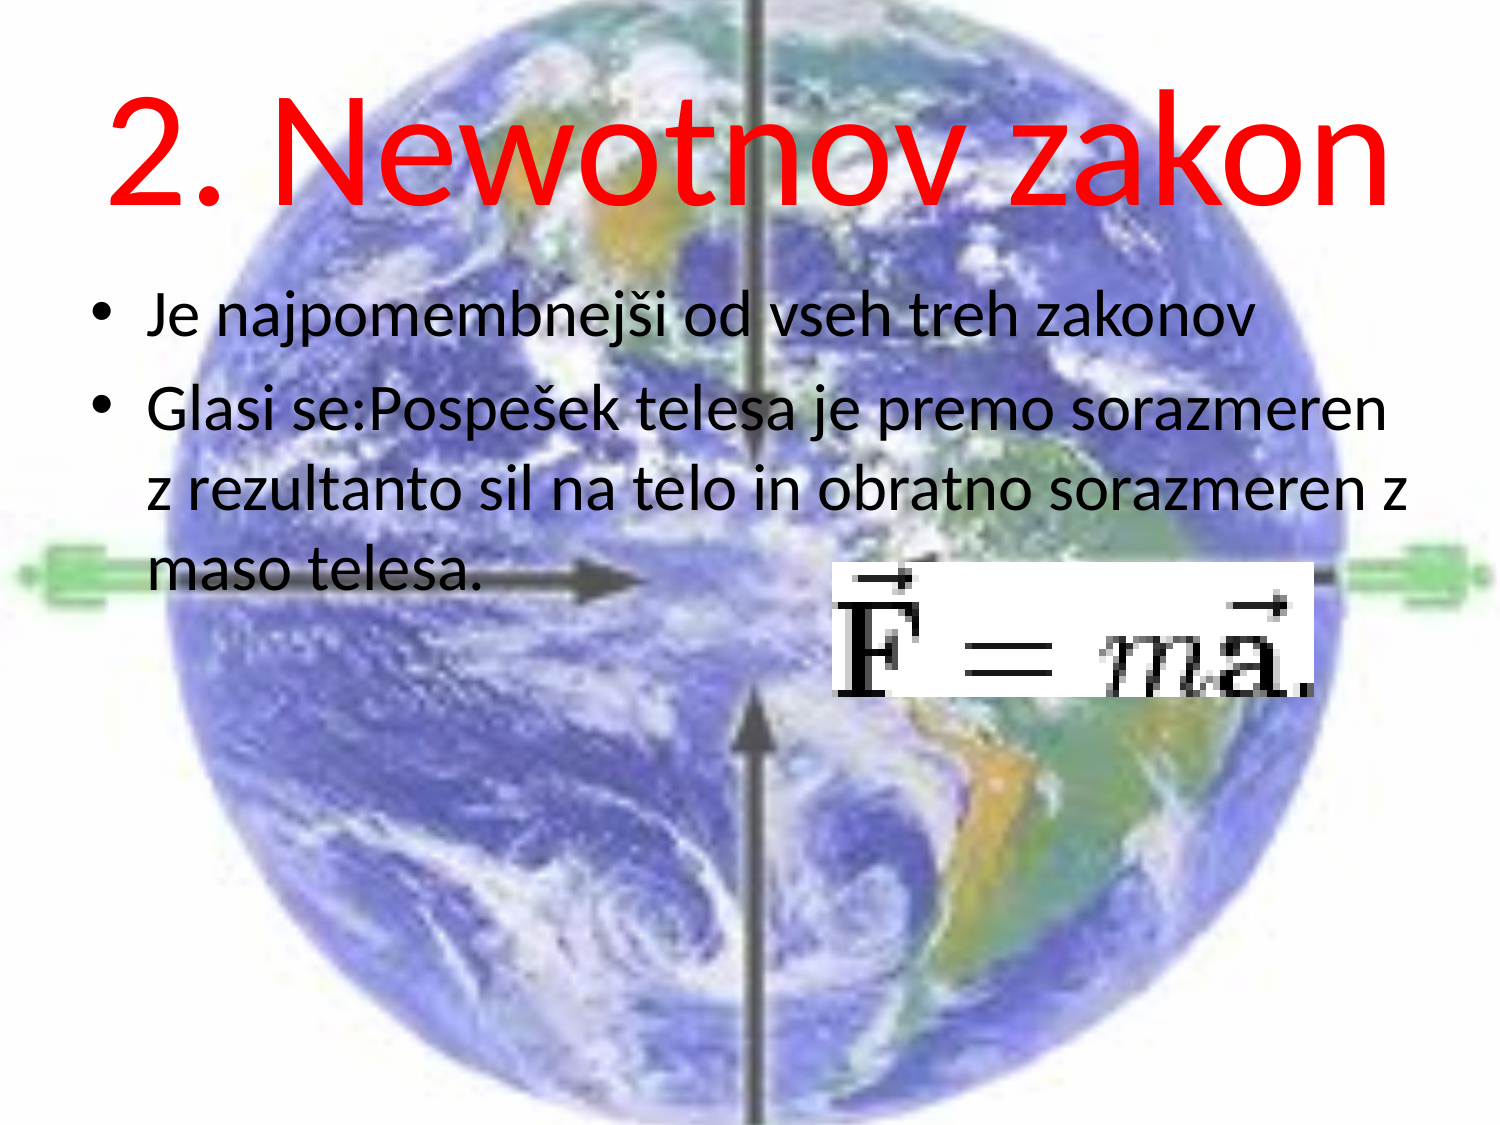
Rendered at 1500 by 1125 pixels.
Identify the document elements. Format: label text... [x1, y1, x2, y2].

title 2. Newotnov zakon [75, 45, 1425, 233]
list Je najpomembnejši od vseh treh zakonov Glasi se:Pospešek telesa je premo sorazmeren z rezultanto sil na telo in obratno sorazmeren z maso telesa. [75, 262, 1425, 1005]
picture [0, 0, 1500, 1125]
